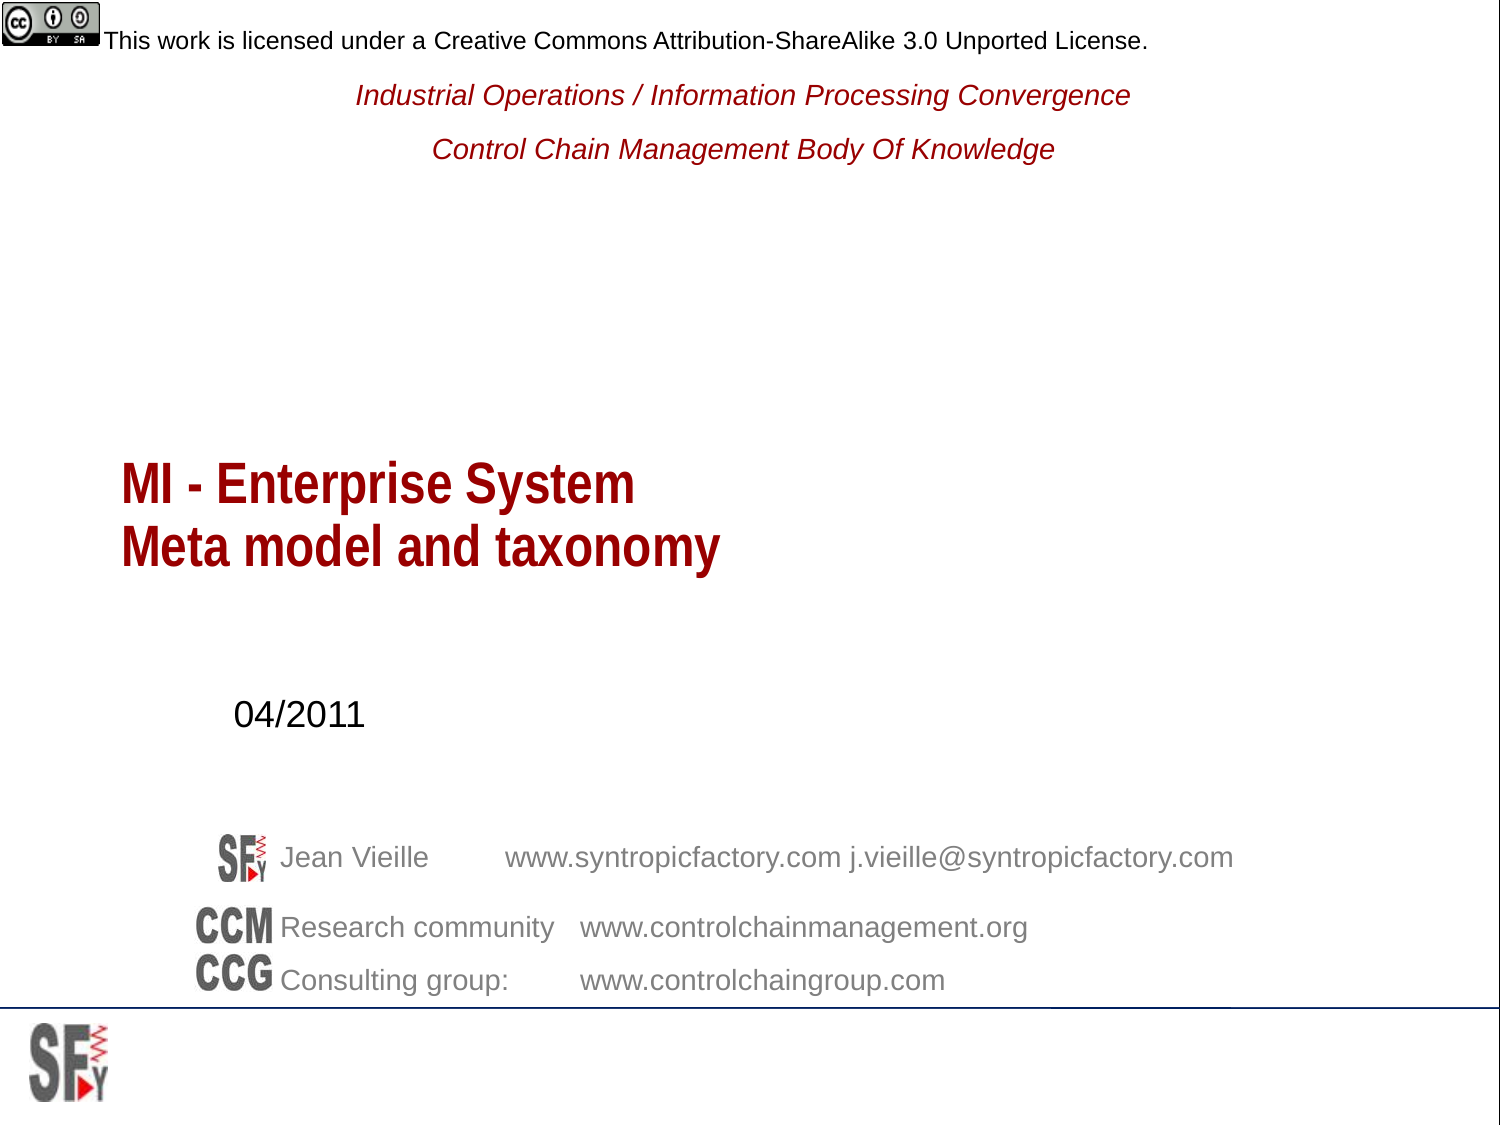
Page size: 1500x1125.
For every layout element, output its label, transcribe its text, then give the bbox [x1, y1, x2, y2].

picture [194, 905, 273, 944]
picture [194, 952, 273, 992]
picture [2, 2, 100, 46]
title MI - Enterprise System Meta model and taxonomy [106, 438, 1382, 592]
picture [29, 1023, 108, 1102]
picture [218, 834, 266, 882]
text_box 04/2011 [218, 674, 1269, 787]
